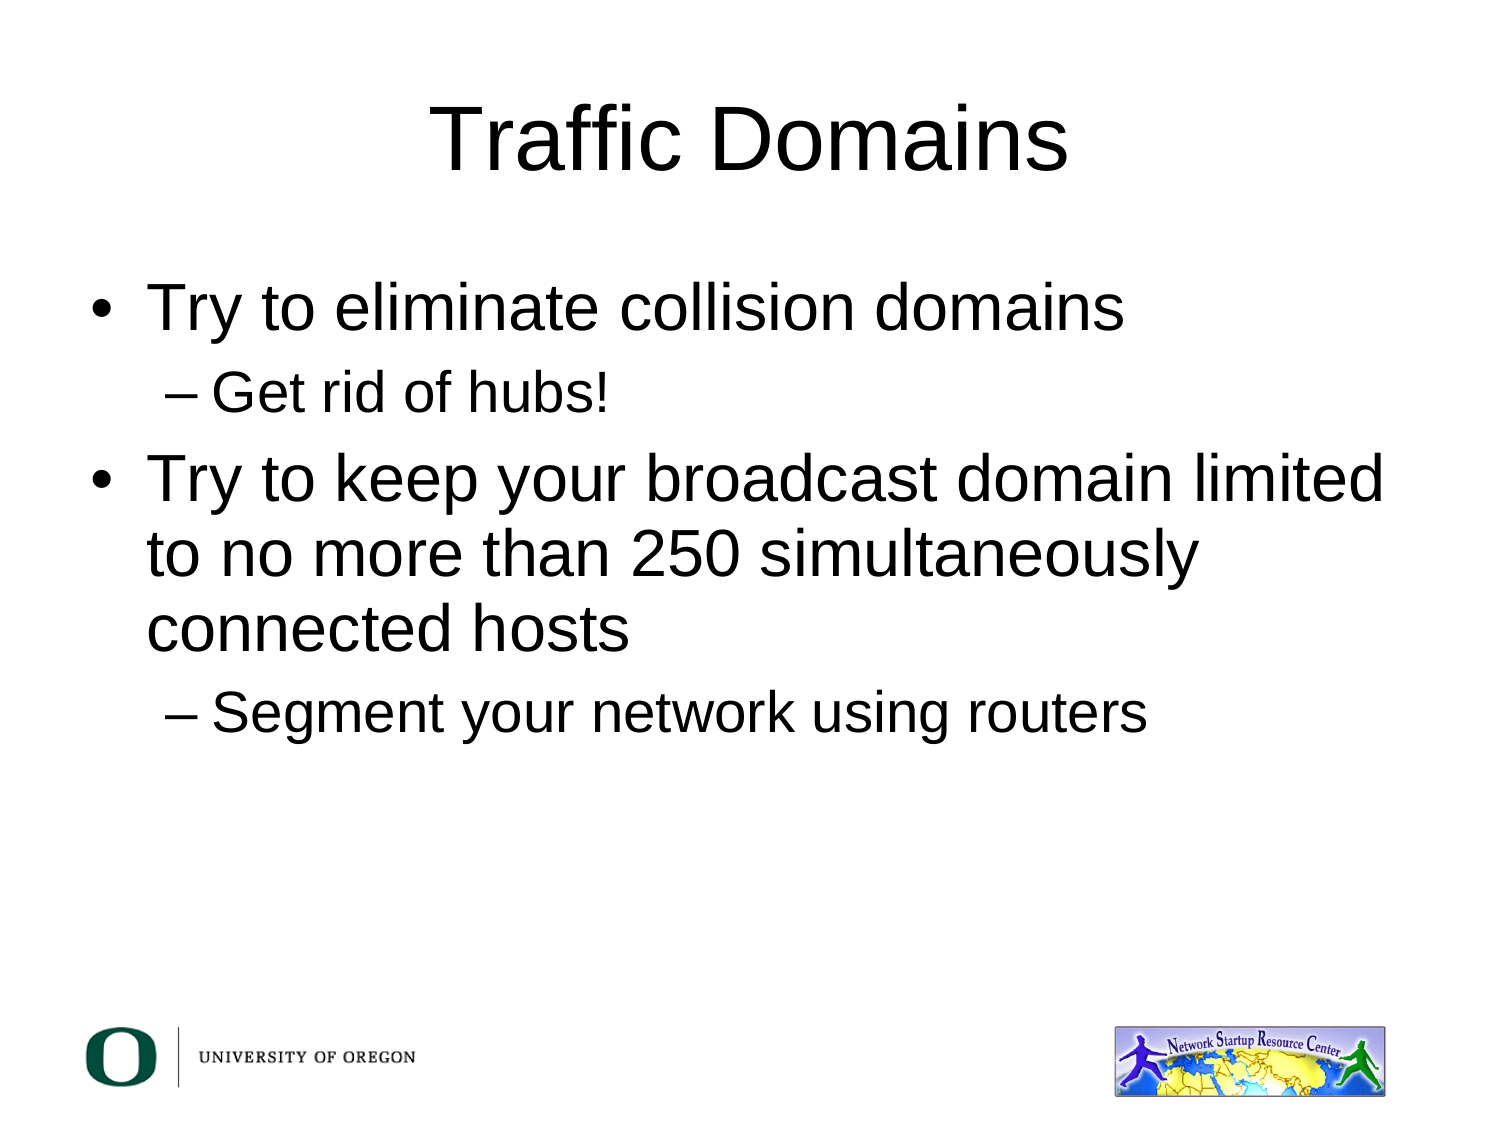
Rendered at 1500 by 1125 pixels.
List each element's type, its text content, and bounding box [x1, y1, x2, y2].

list Try to eliminate collision domains Get rid of hubs! Try to keep your broadcast domain limited to no more than 250 simultaneously connected hosts Segment your network using routers [75, 262, 1426, 1005]
picture [75, 1024, 426, 1090]
title Traffic Domains [75, 45, 1426, 233]
picture [1112, 1024, 1388, 1099]
